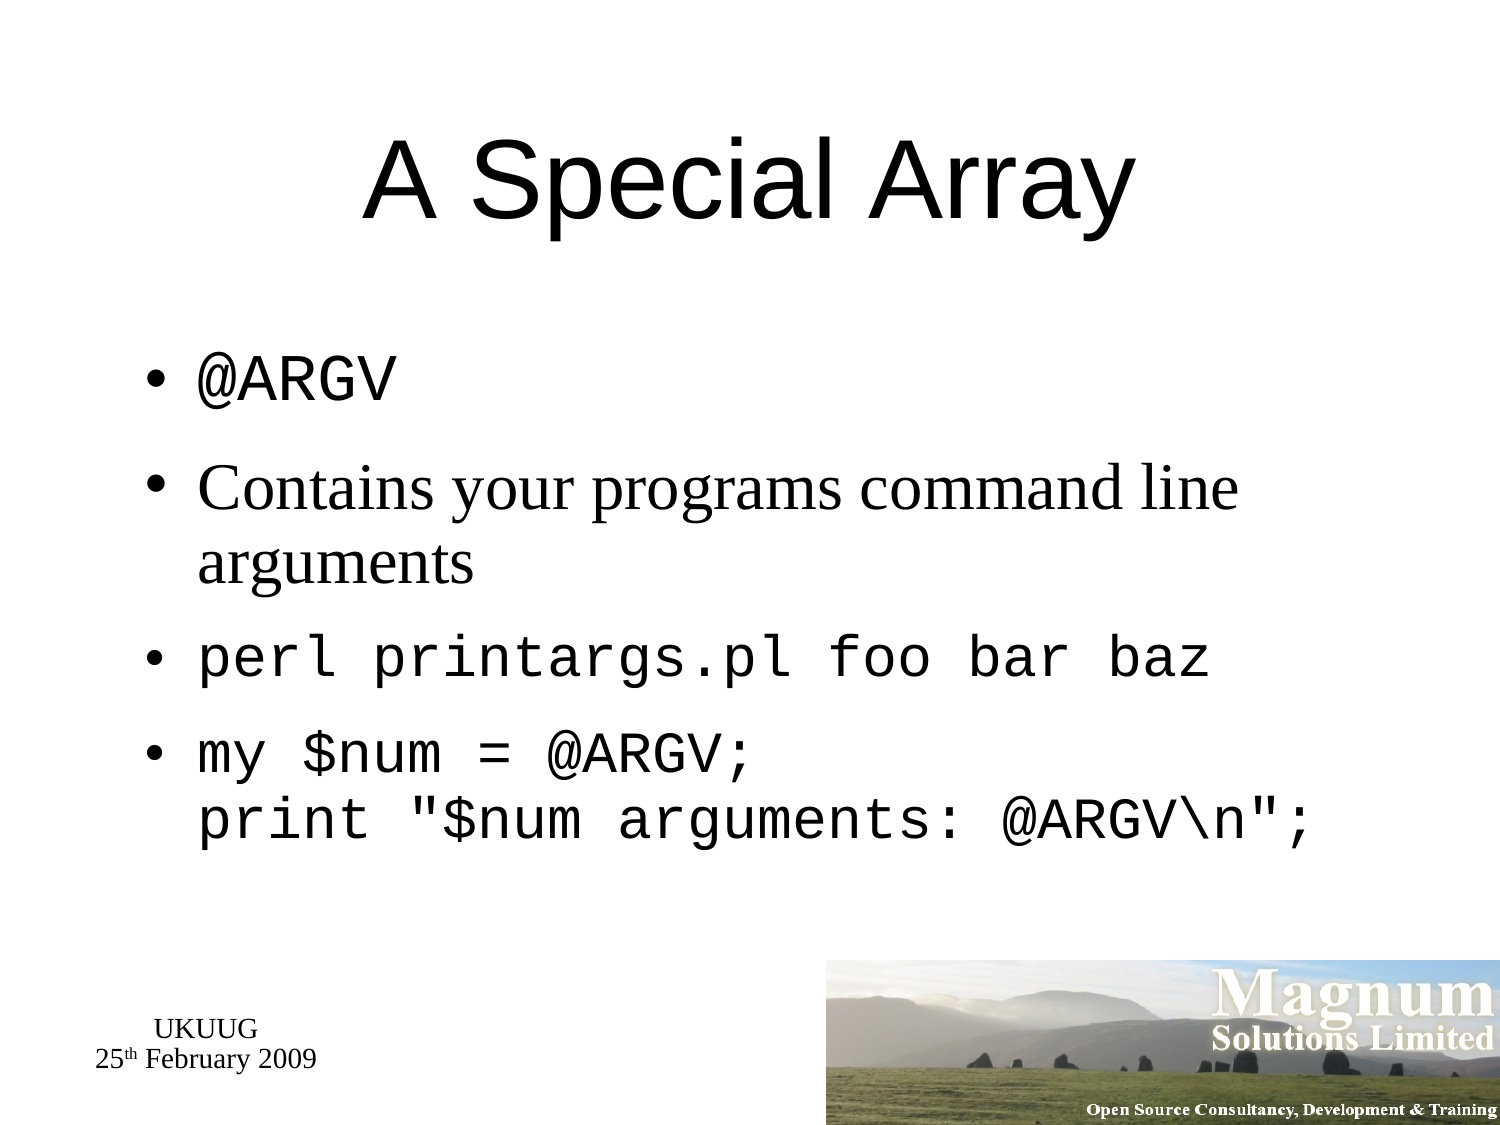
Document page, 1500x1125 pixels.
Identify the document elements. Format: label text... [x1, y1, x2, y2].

picture [826, 960, 1500, 1125]
list @ARGV Contains your programs command line arguments perl printargs.pl foo bar baz my $num = @ARGV; print "$num arguments: @ARGV\n"; [112, 337, 1388, 1013]
title A Special Array [112, 62, 1388, 250]
